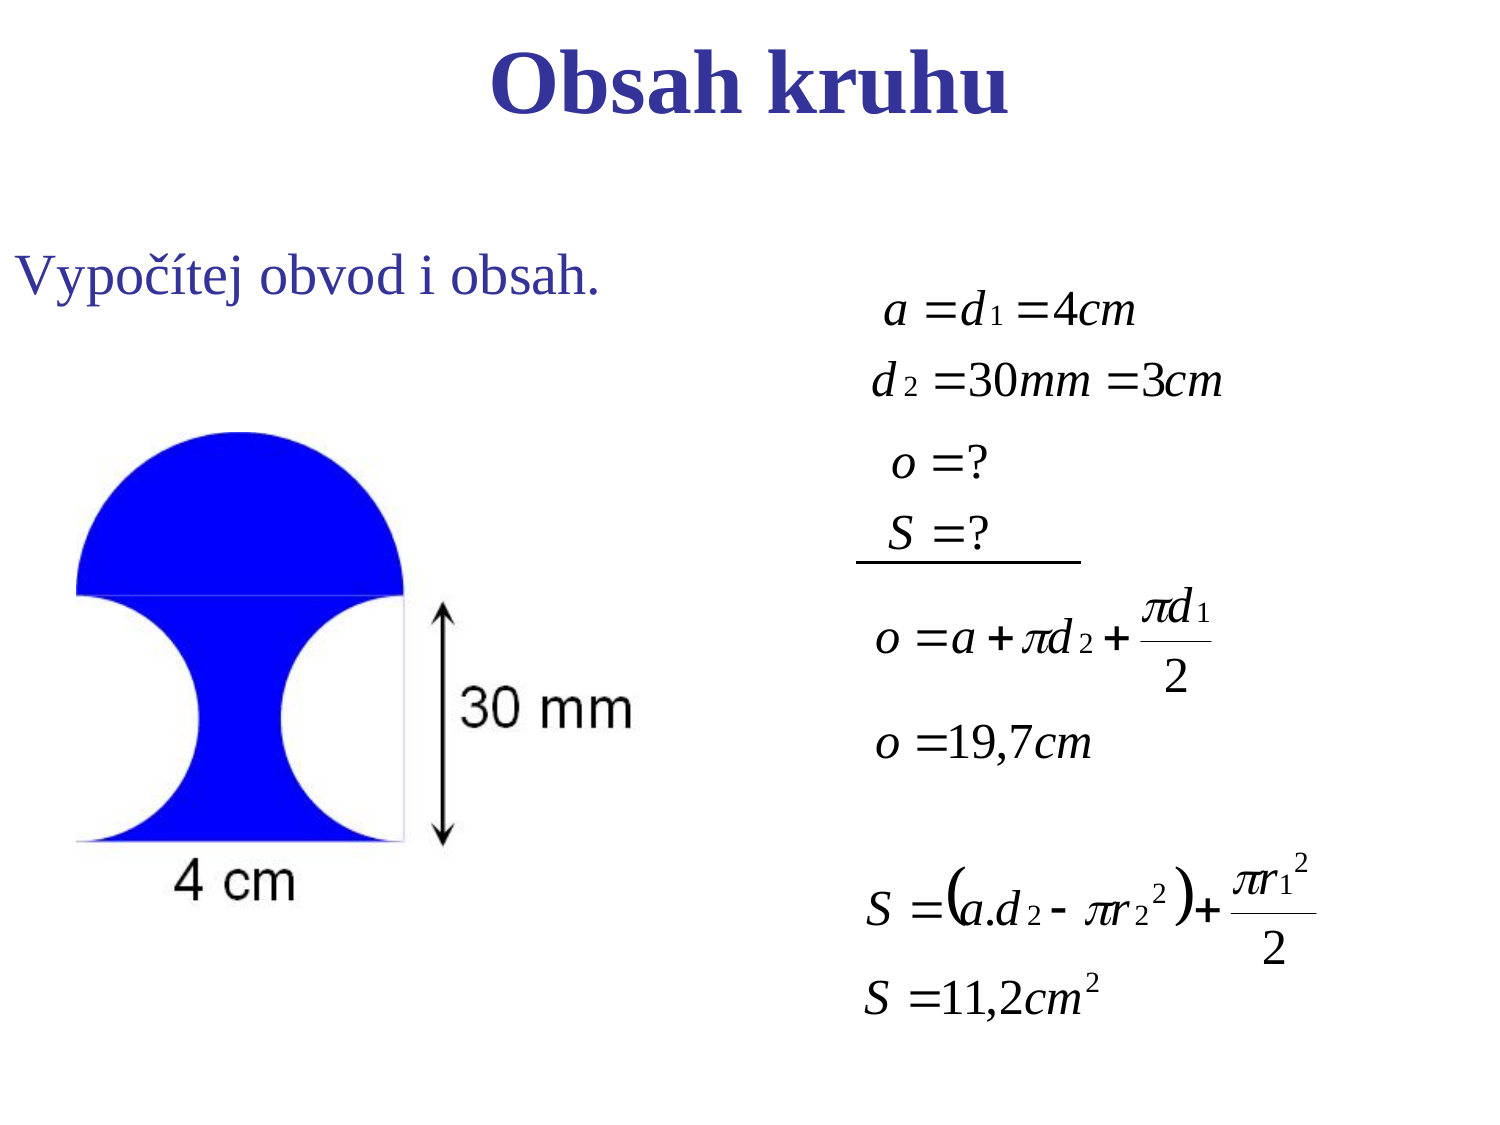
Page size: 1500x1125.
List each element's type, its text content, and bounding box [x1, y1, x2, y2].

chart [868, 573, 1222, 705]
text_box Obsah kruhu [75, 0, 1426, 172]
chart [884, 432, 999, 492]
chart [864, 349, 1234, 409]
text_box Vypočítej obvod i obsah. [0, 174, 1459, 362]
picture [76, 432, 640, 910]
chart [868, 712, 1100, 780]
chart [875, 278, 1145, 338]
chart [879, 503, 998, 563]
chart [856, 837, 1329, 1036]
